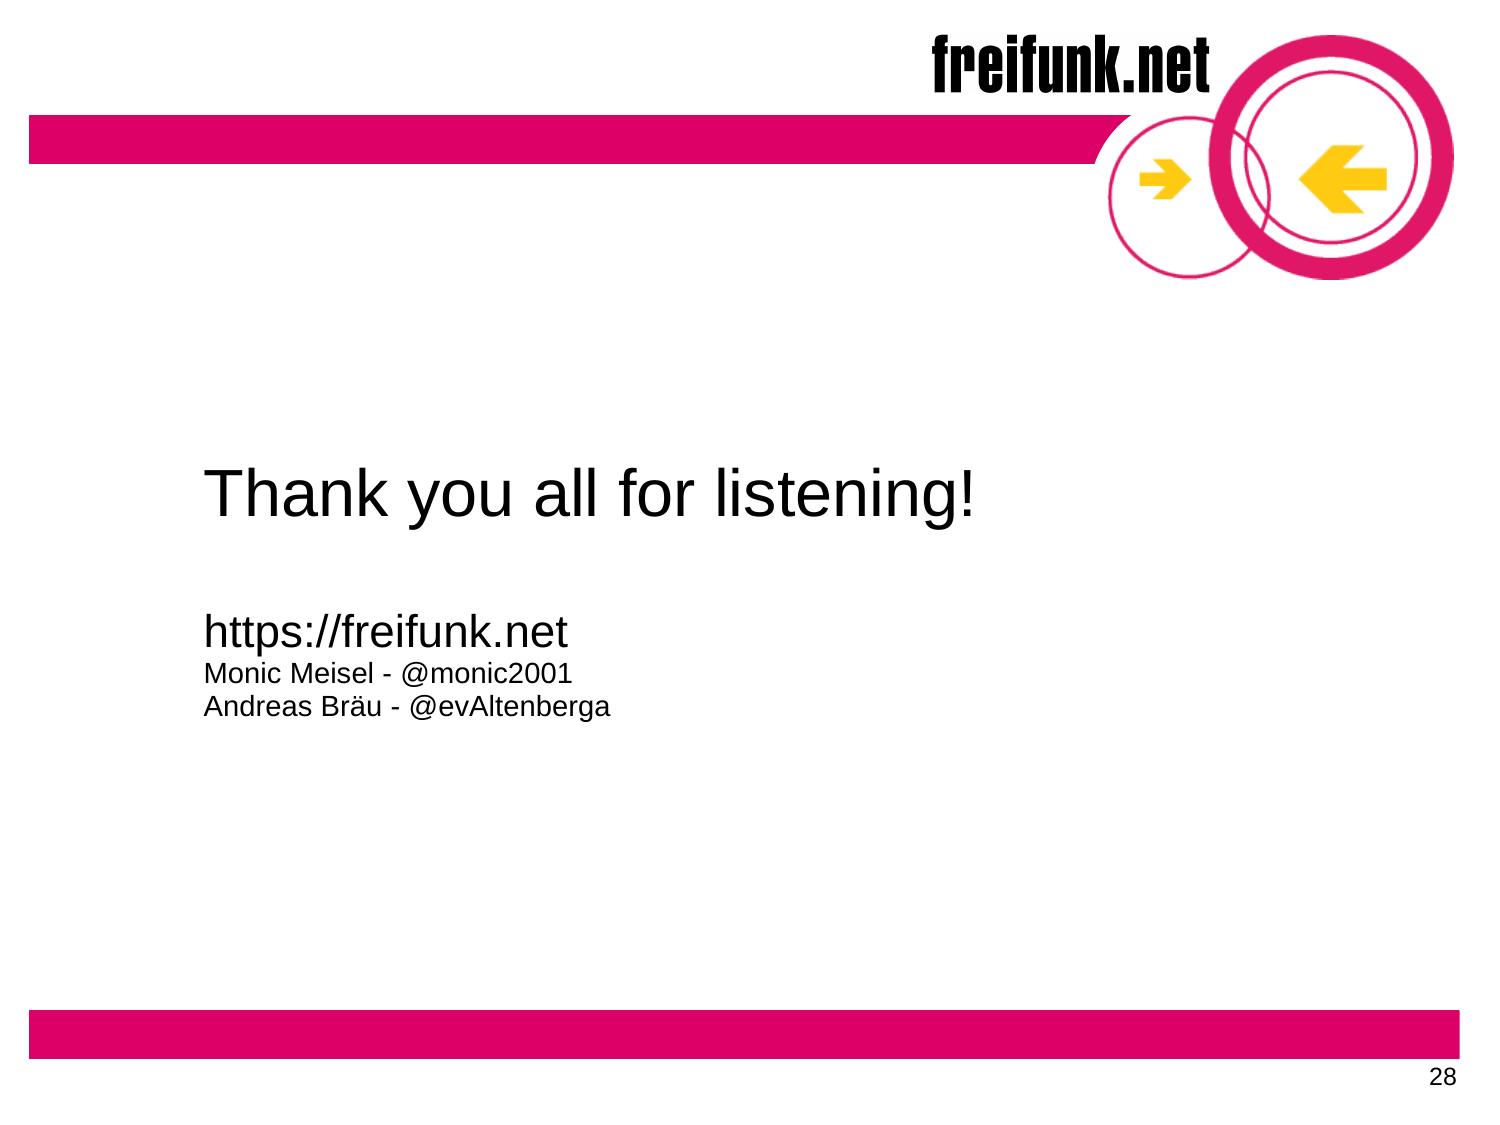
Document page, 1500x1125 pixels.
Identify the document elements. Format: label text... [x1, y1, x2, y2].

text_box Thank you all for listening! https://freifunk.net Monic Meisel - @monic2001 Andreas Bräu - @evAltenberga [188, 448, 1340, 730]
text_box [59, 395, 1288, 976]
picture [932, 34, 1454, 280]
